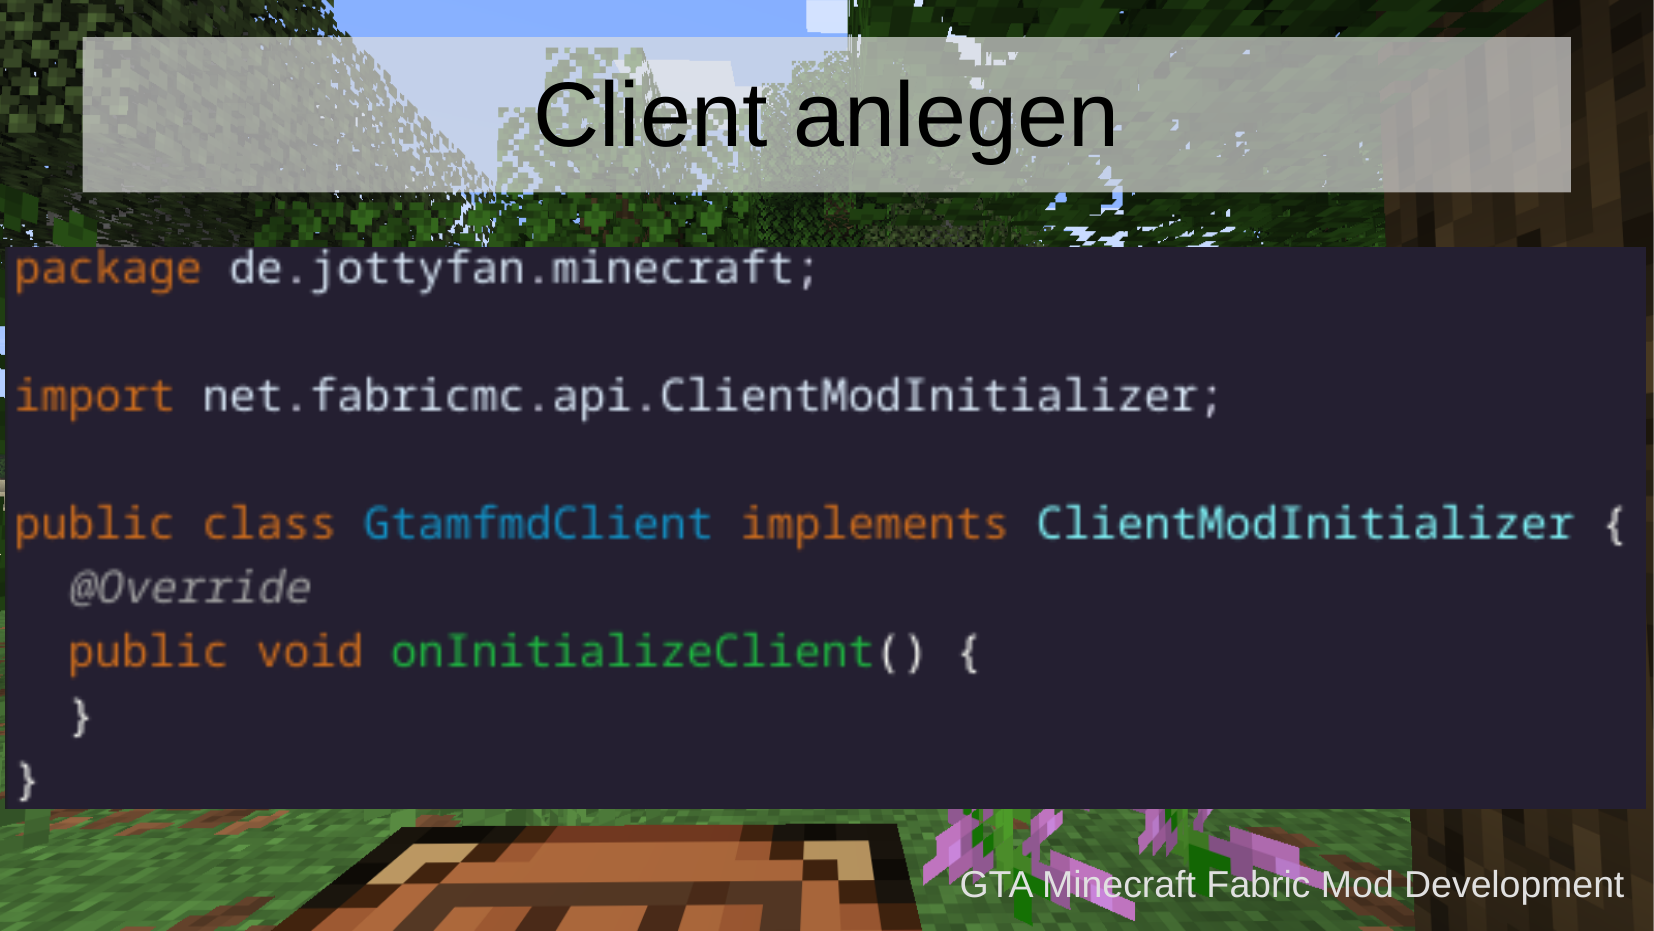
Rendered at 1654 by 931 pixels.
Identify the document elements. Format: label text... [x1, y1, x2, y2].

title Client anlegen [82, 37, 1571, 193]
picture [0, 0, 1654, 931]
